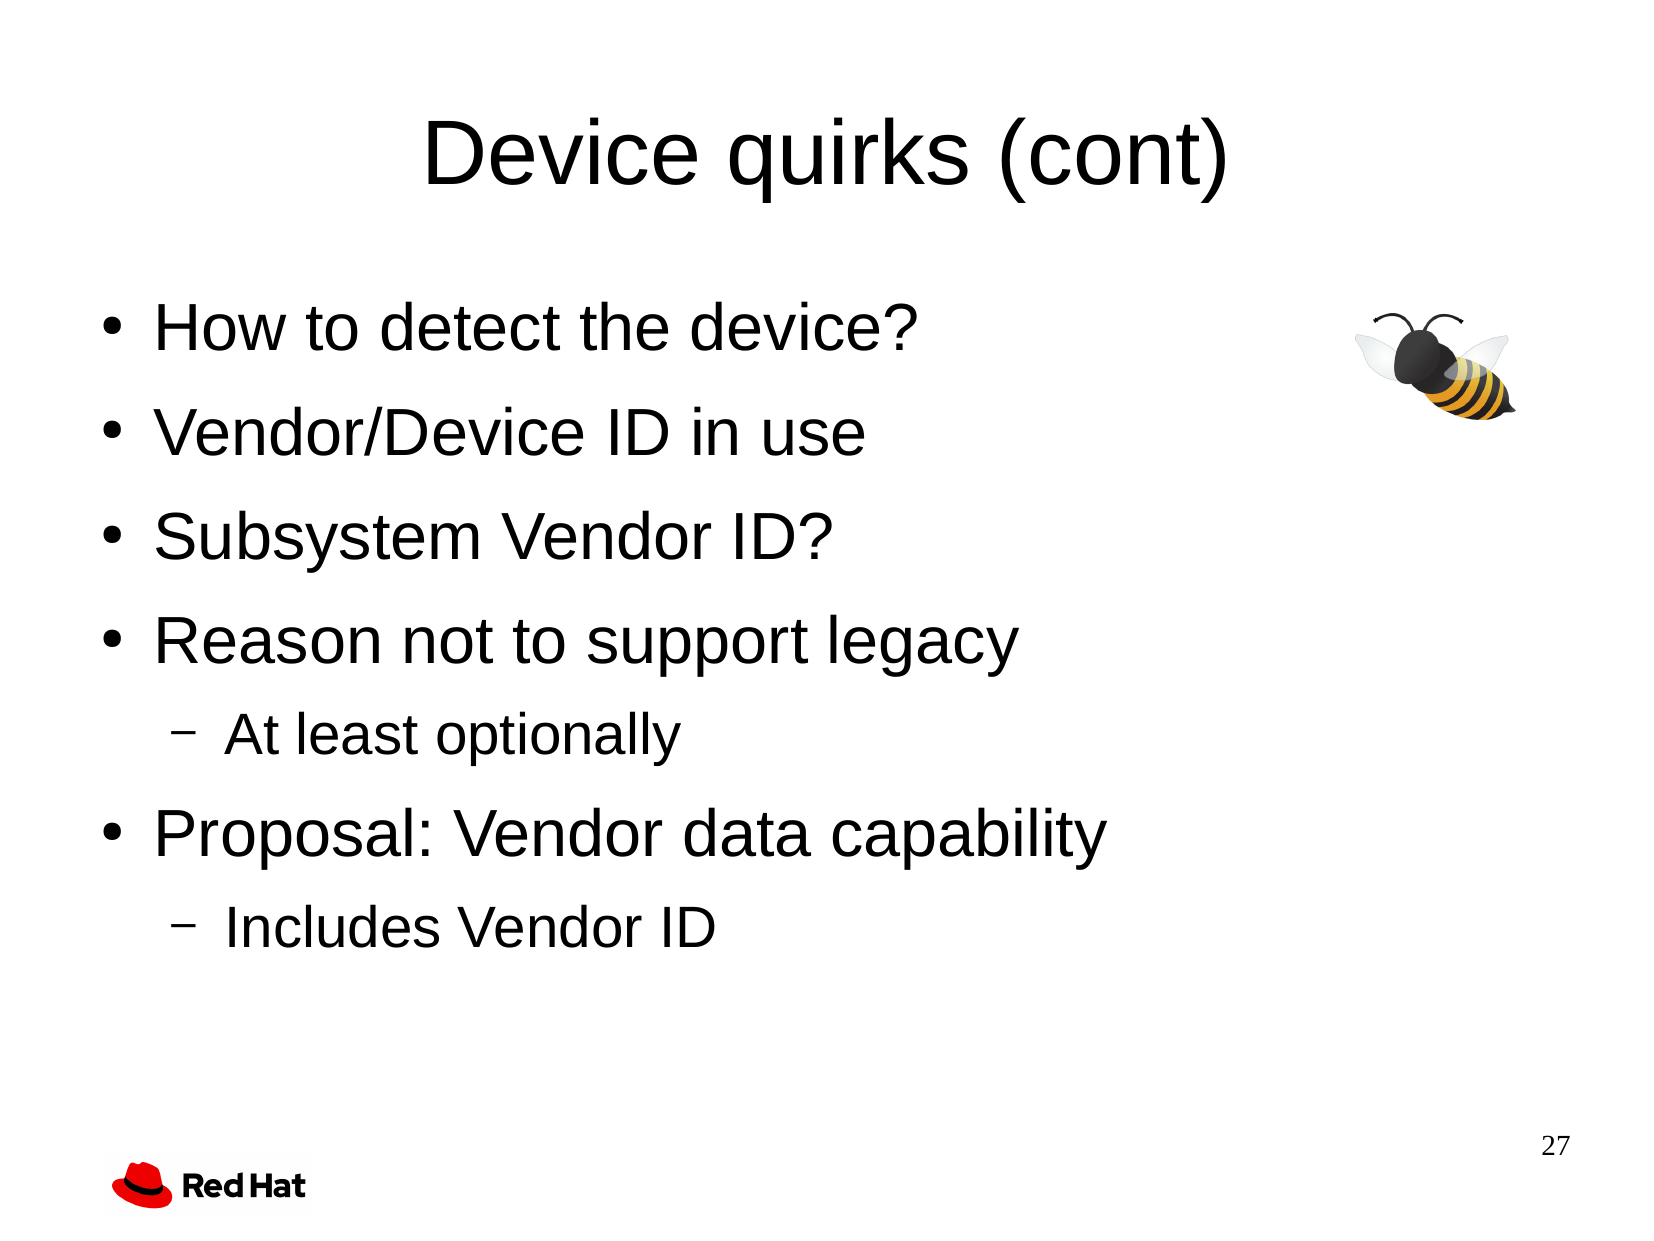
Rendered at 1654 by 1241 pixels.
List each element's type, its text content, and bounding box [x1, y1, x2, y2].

list How to detect the device? Vendor/Device ID in use Subsystem Vendor ID? Reason not to support legacy At least optionally Proposal: Vendor data capability Includes Vendor ID [82, 290, 1571, 1010]
picture [1355, 313, 1516, 421]
picture [105, 1154, 314, 1216]
title Device quirks (cont) [82, 49, 1571, 257]
